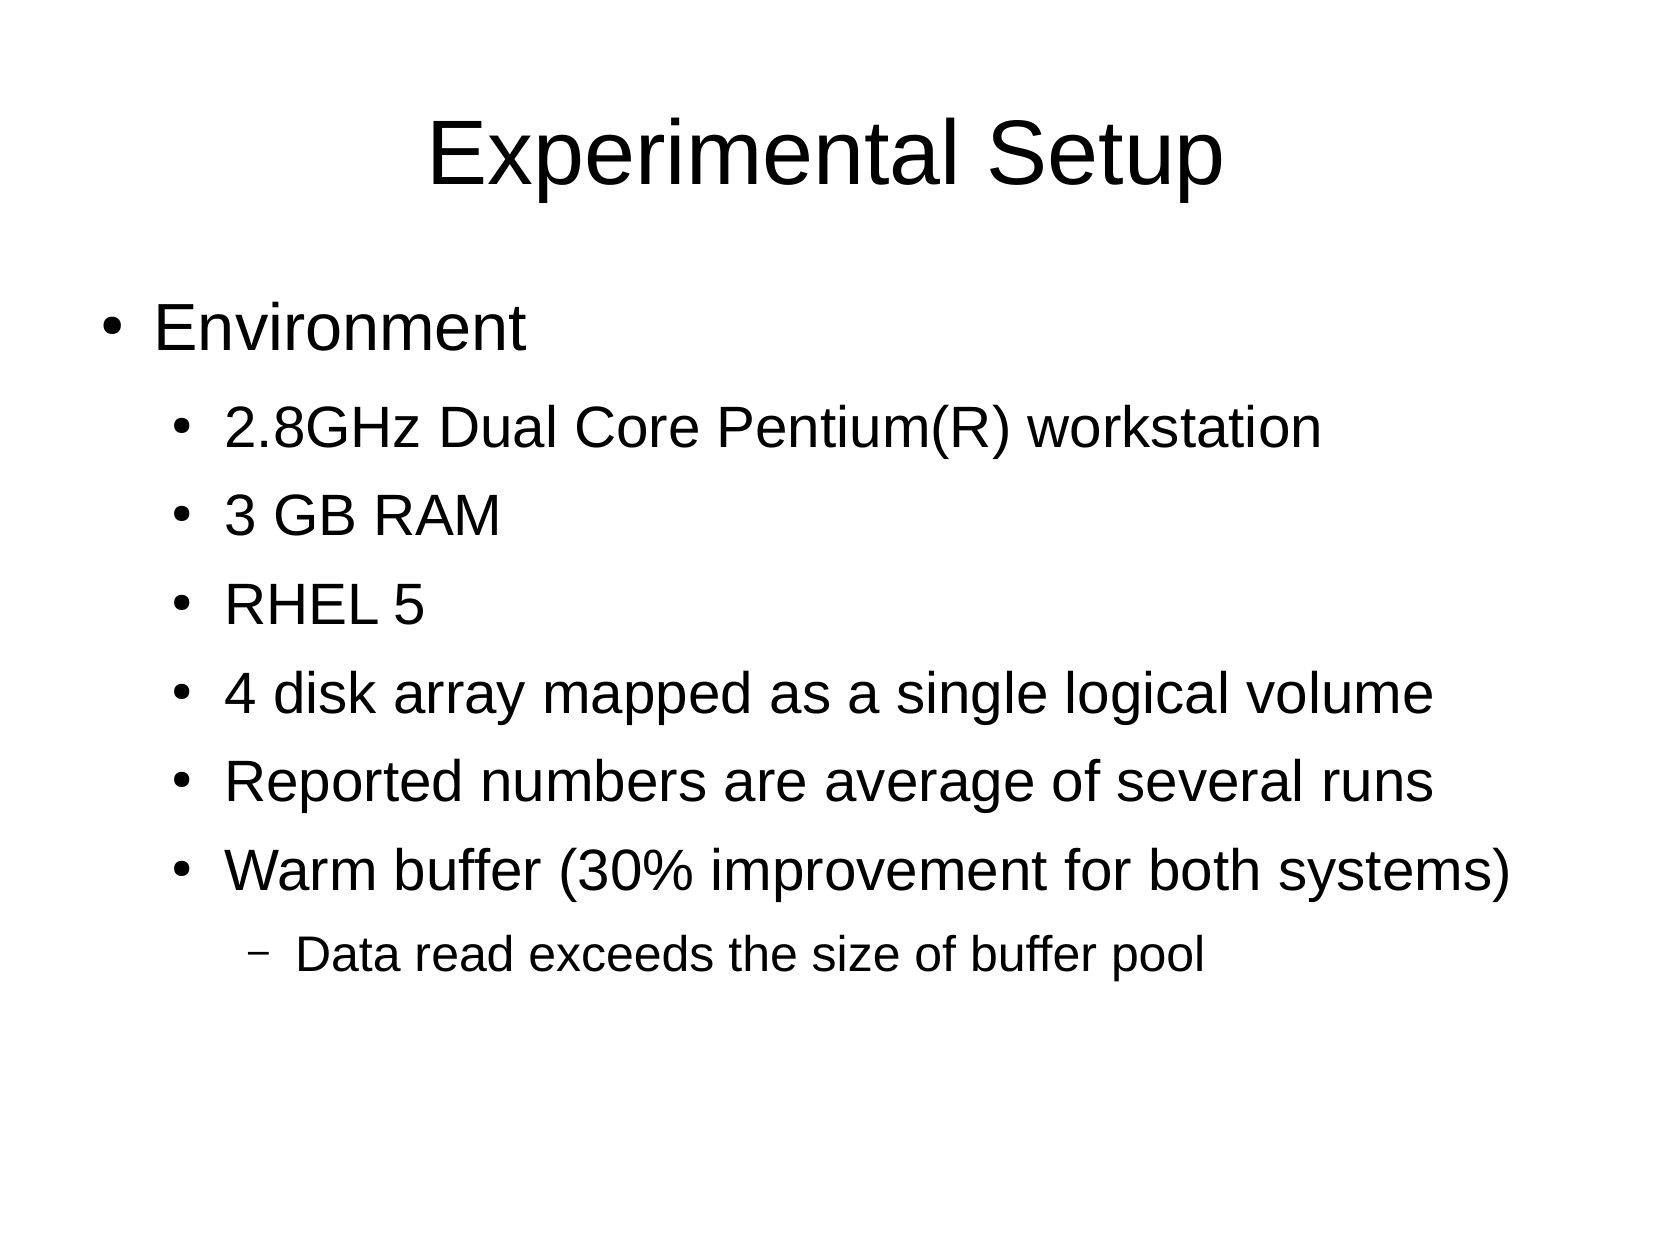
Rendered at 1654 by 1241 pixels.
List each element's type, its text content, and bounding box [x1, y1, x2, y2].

title Experimental Setup [82, 56, 1571, 250]
list Environment 2.8GHz Dual Core Pentium(R) workstation 3 GB RAM RHEL 5 4 disk array mapped as a single logical volume Reported numbers are average of several runs Warm buffer (30% improvement for both systems) Data read exceeds the size of buffer pool [82, 290, 1571, 1109]
